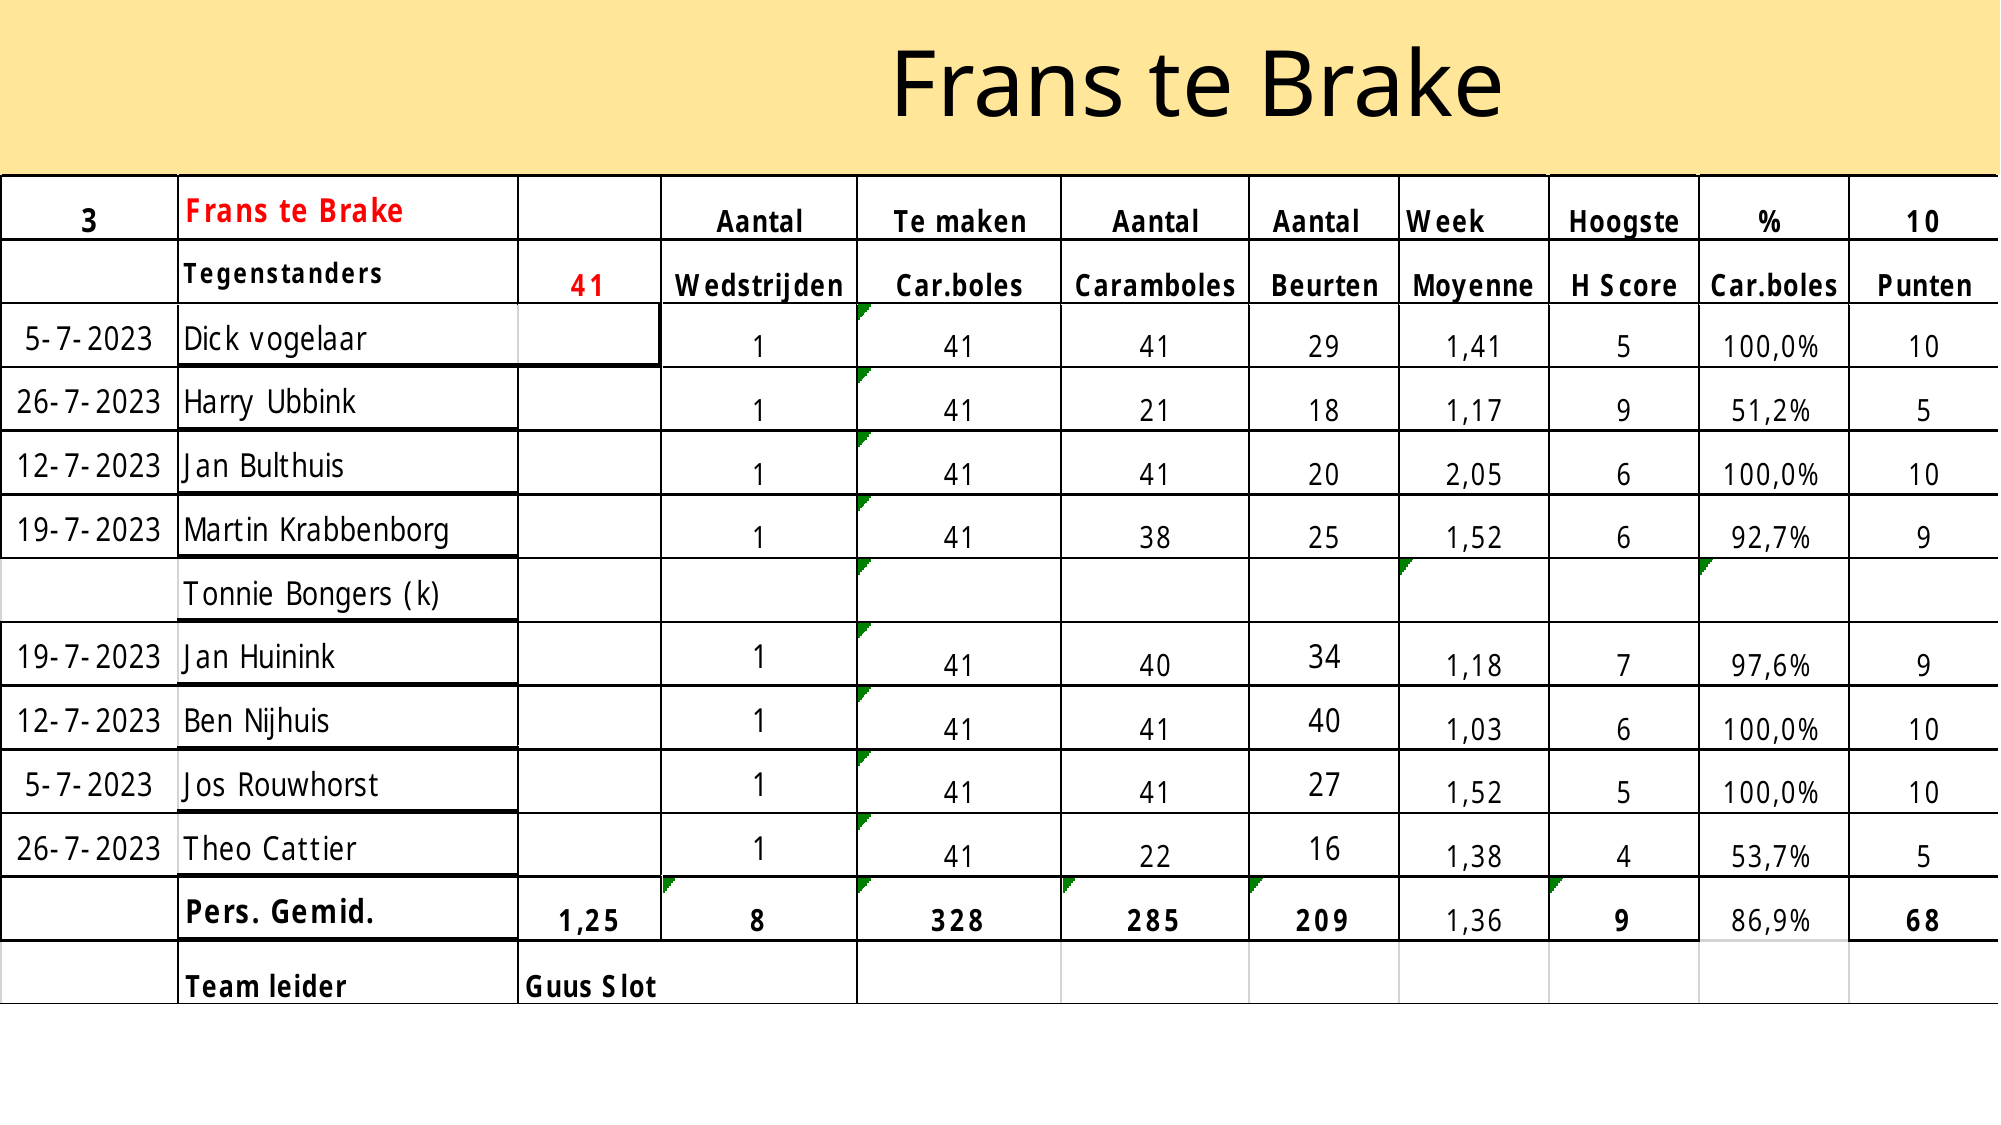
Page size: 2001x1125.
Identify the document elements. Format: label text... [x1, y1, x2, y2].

title Frans te Brake [0, 0, 2000, 174]
picture [0, 174, 2000, 1006]
